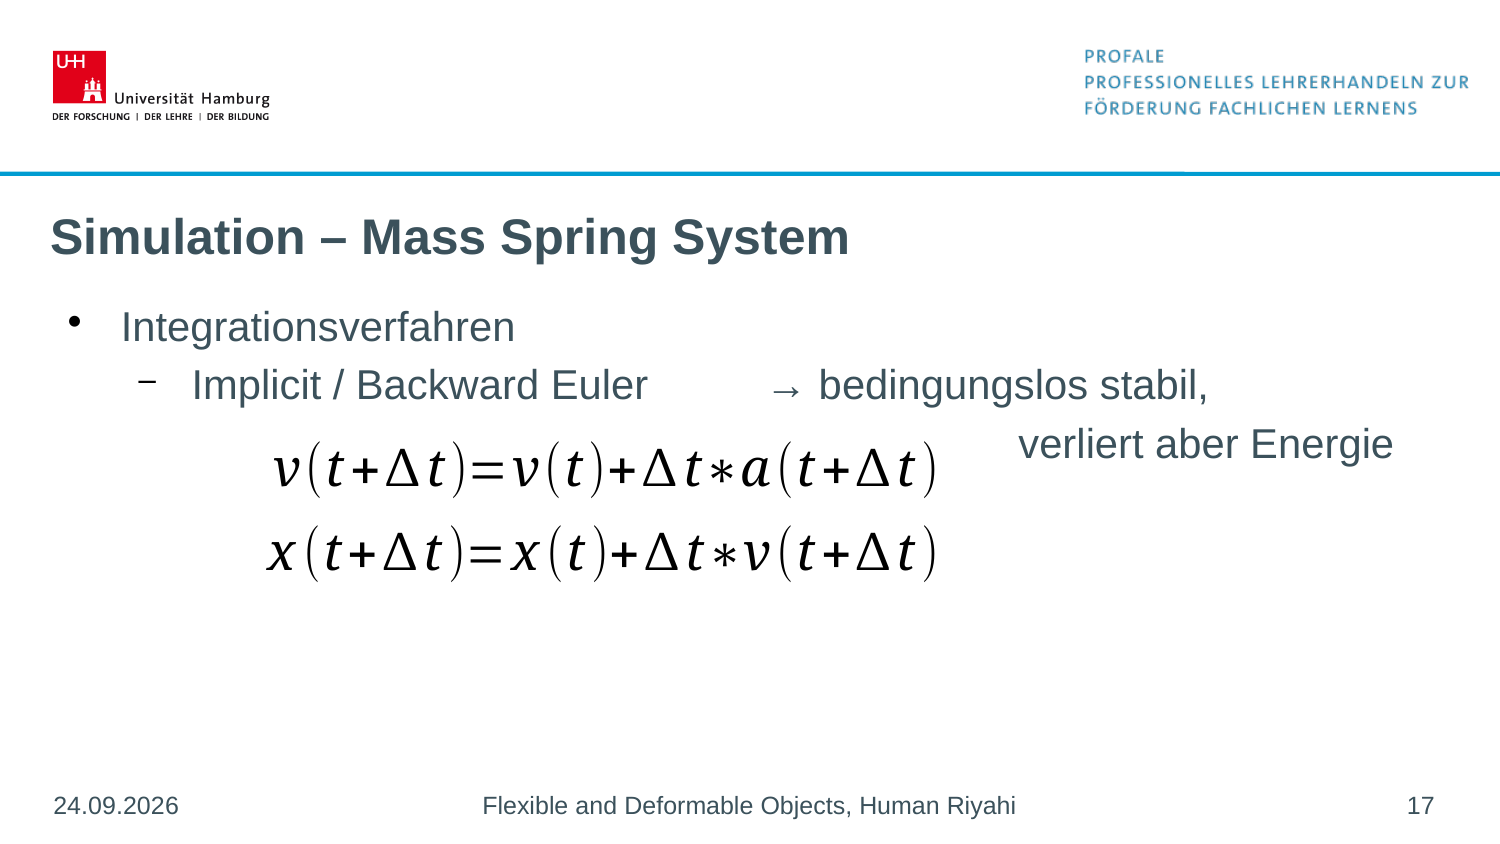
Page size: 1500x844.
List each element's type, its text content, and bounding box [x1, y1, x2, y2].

list Integrationsverfahren Implicit / Backward Euler [35, 291, 750, 765]
text_box Flexible and Deformable Objects, Human Riyahi [454, 782, 1046, 827]
chart [271, 430, 939, 502]
title Simulation – Mass Spring System [35, 197, 1436, 280]
text_box 08.07.2026 [53, 782, 404, 827]
text_box <number> [1084, 782, 1435, 827]
list → bedingungslos stabil, verliert aber Energie [750, 291, 1450, 765]
picture [0, 0, 322, 147]
chart [264, 514, 939, 586]
picture [1085, 48, 1469, 115]
